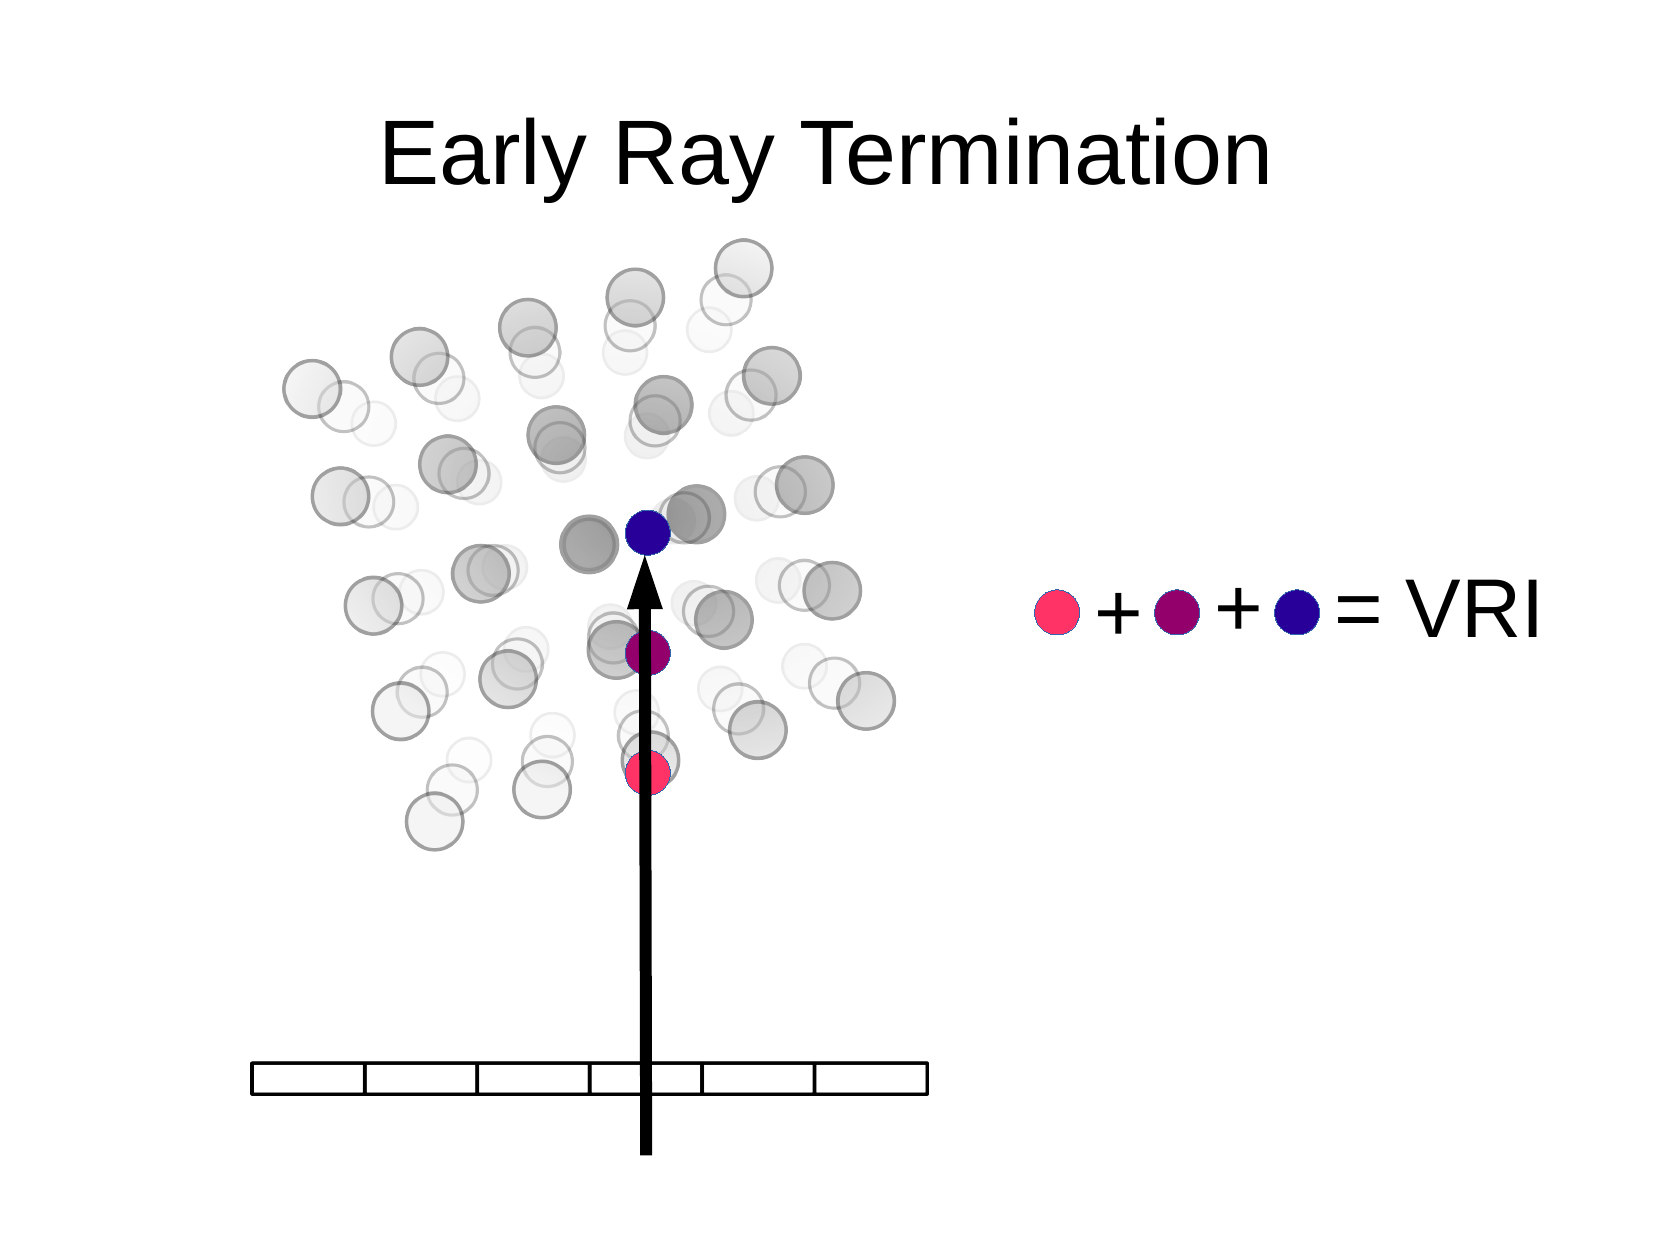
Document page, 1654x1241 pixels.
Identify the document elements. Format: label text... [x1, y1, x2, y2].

text_box [1034, 589, 1079, 635]
text_box [1275, 589, 1319, 635]
text_box [652, 750, 671, 795]
text_box = VRI [1319, 555, 1590, 673]
text_box [625, 752, 639, 794]
text_box + [1199, 553, 1275, 671]
text_box [1155, 589, 1199, 635]
text_box + [1079, 558, 1155, 667]
text_box [651, 630, 671, 675]
text_box [625, 632, 639, 674]
text_box [625, 510, 671, 556]
title Early Ray Termination [82, 49, 1571, 257]
picture [250, 238, 929, 1096]
